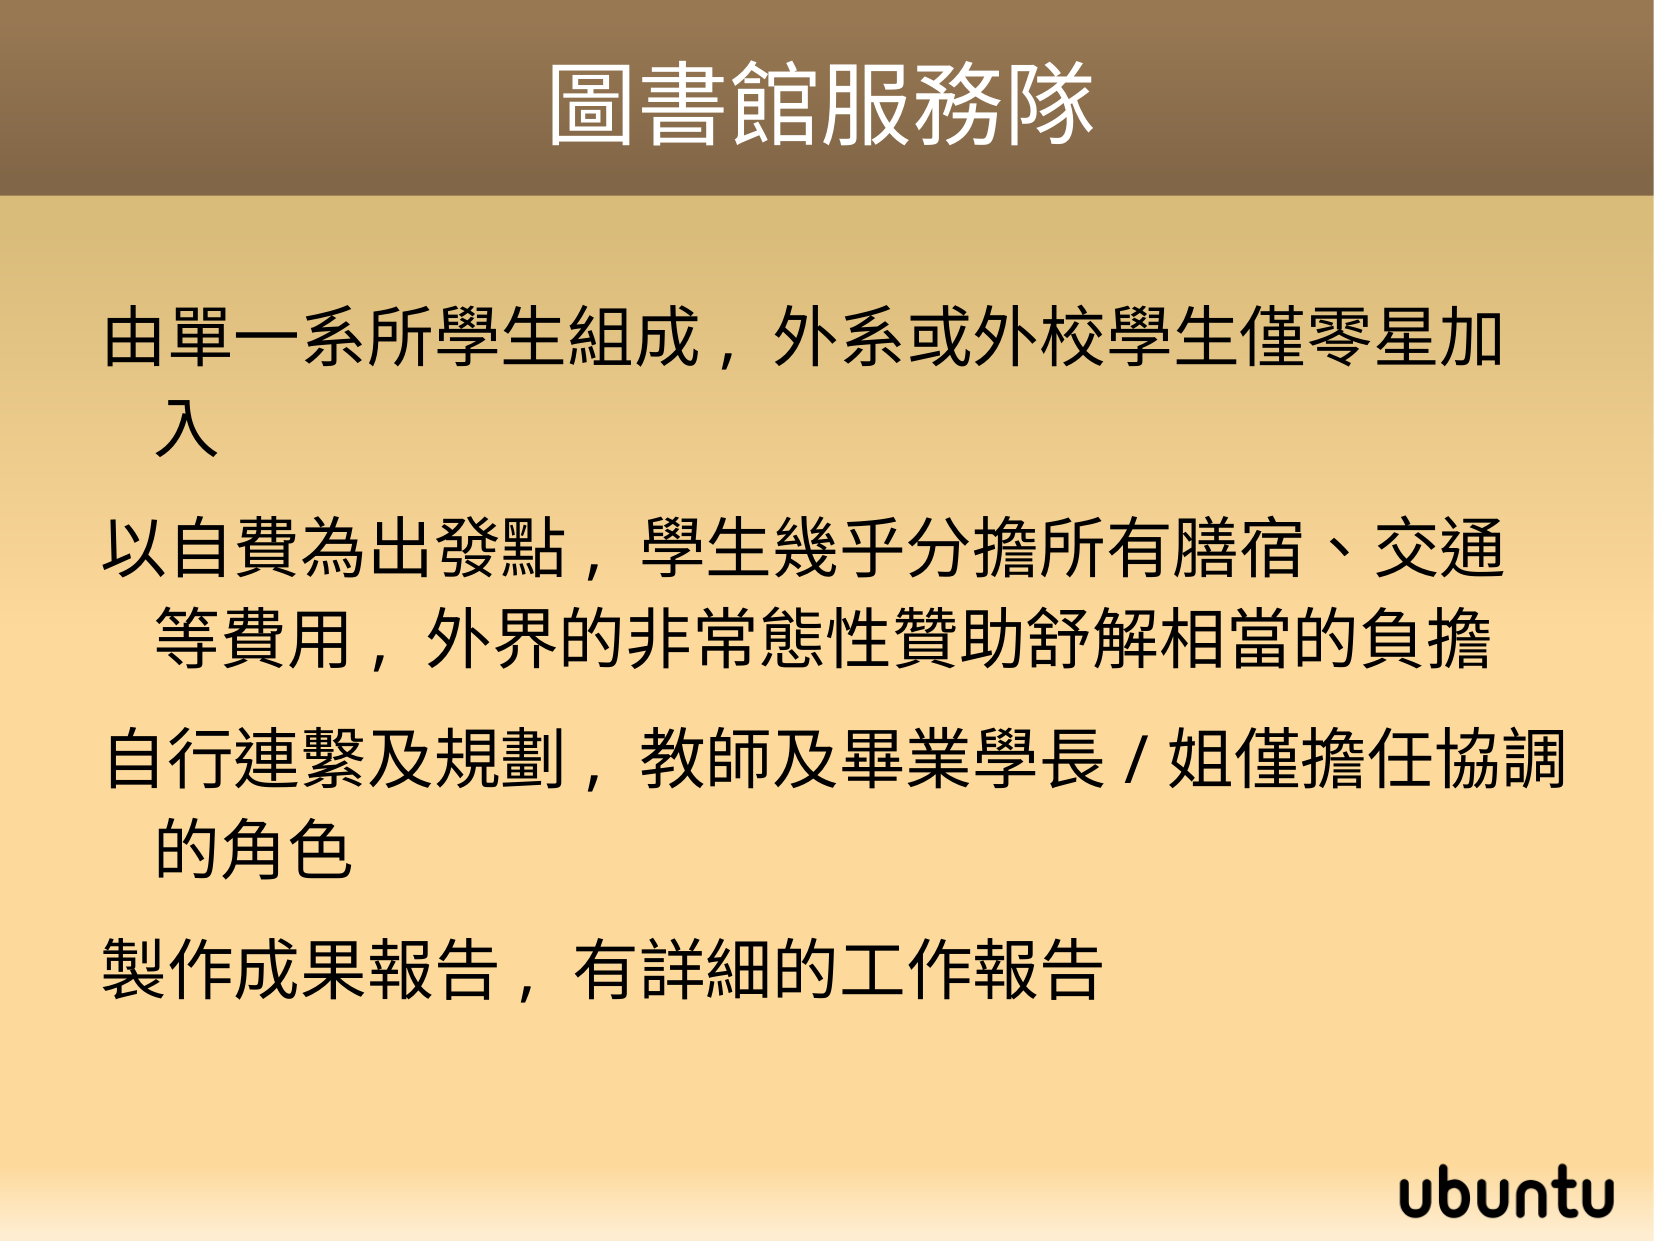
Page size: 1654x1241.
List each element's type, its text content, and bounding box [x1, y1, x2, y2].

list 由單一系所學生組成, 外系或外校學生僅零星加入 以自費為出發點, 學生幾乎分擔所有膳宿、交通等費用, 外界的非常態性贊助舒解相當的負擔 自行連繫及規劃, 教師及畢業學長/姐僅擔任協調的角色 製作成果報告, 有詳細的工作報告 [82, 290, 1571, 1094]
title 圖書館服務隊 [76, 7, 1565, 200]
picture [0, 0, 1654, 1241]
